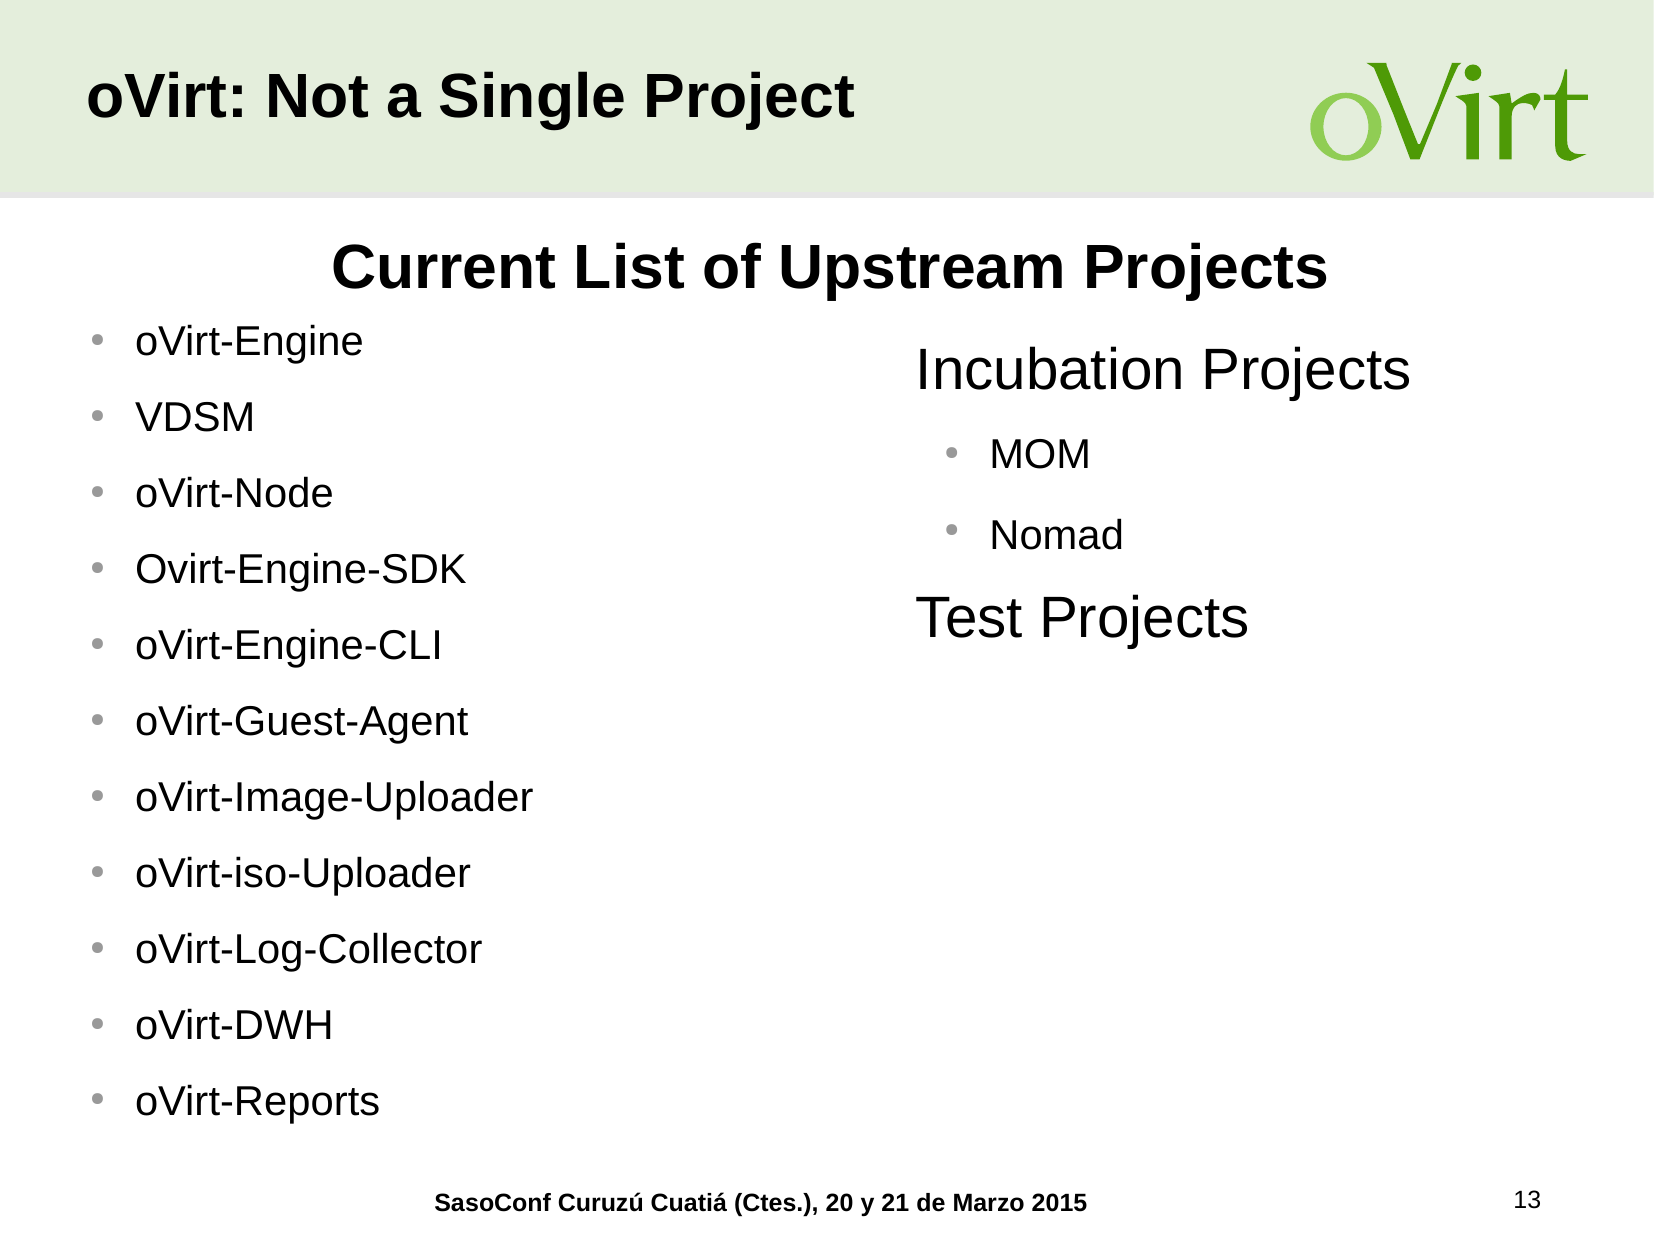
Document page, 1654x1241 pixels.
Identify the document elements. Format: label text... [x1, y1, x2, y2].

title Current List of Upstream Projects [86, 225, 1576, 309]
list Incubation Projects MOM Nomad Test Projects [855, 241, 1582, 932]
list oVirt-Engine VDSM oVirt-Node Ovirt-Engine-SDK oVirt-Engine-CLI oVirt-Guest-Agent oVirt-Image-Uploader oVirt-iso-Uploader oVirt-Log-Collector oVirt-DWH oVirt-Reports [75, 241, 802, 1201]
title oVirt: Not a Single Project [86, 36, 1307, 225]
